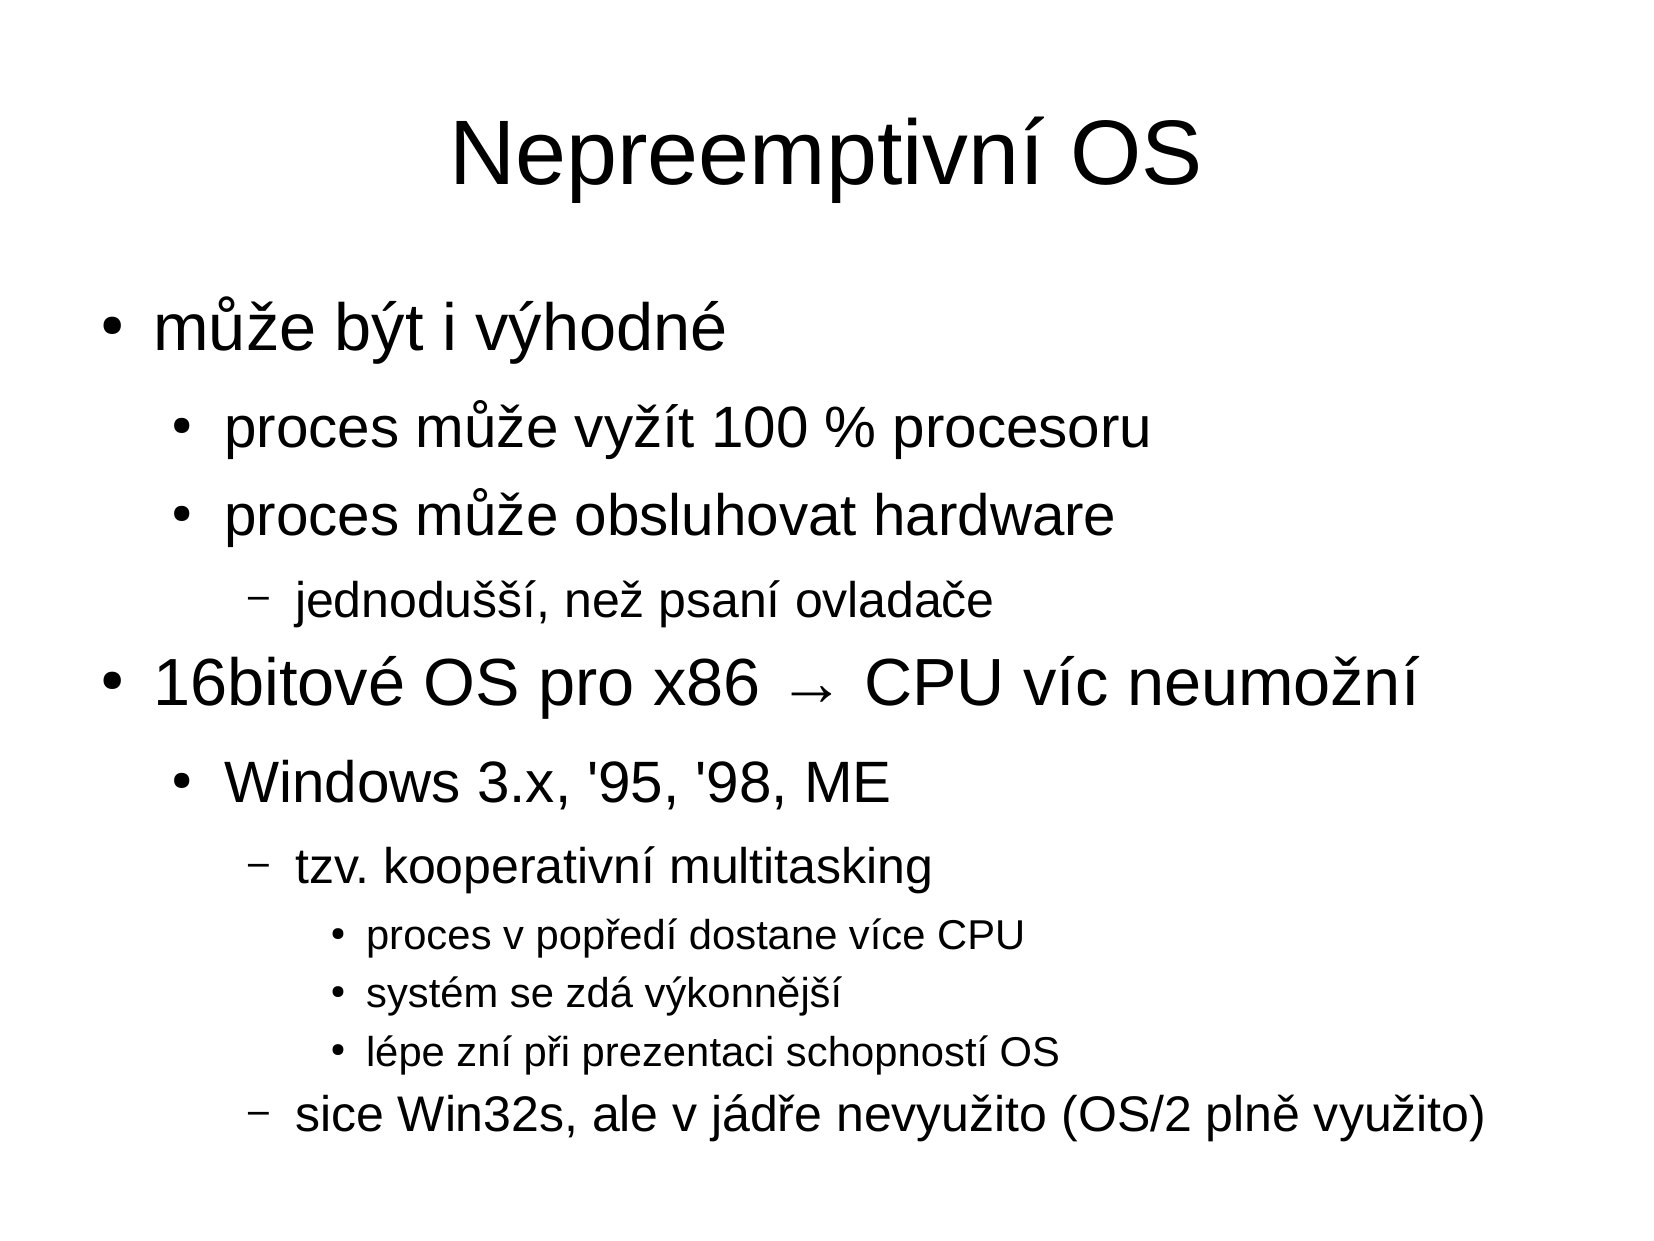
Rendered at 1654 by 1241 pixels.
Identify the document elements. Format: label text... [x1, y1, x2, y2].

title Nepreemptivní OS [82, 56, 1571, 250]
list může být i výhodné proces může vyžít 100 % procesoru proces může obsluhovat hardware jednodušší, než psaní ovladače 16bitové OS pro x86 → CPU víc neumožní Windows 3.x, '95, '98, ME tzv. kooperativní multitasking proces v popředí dostane více CPU systém se zdá výkonnější lépe zní při prezentaci schopností OS sice Win32s, ale v jádře nevyužito (OS/2 plně využito) [82, 290, 1571, 1143]
